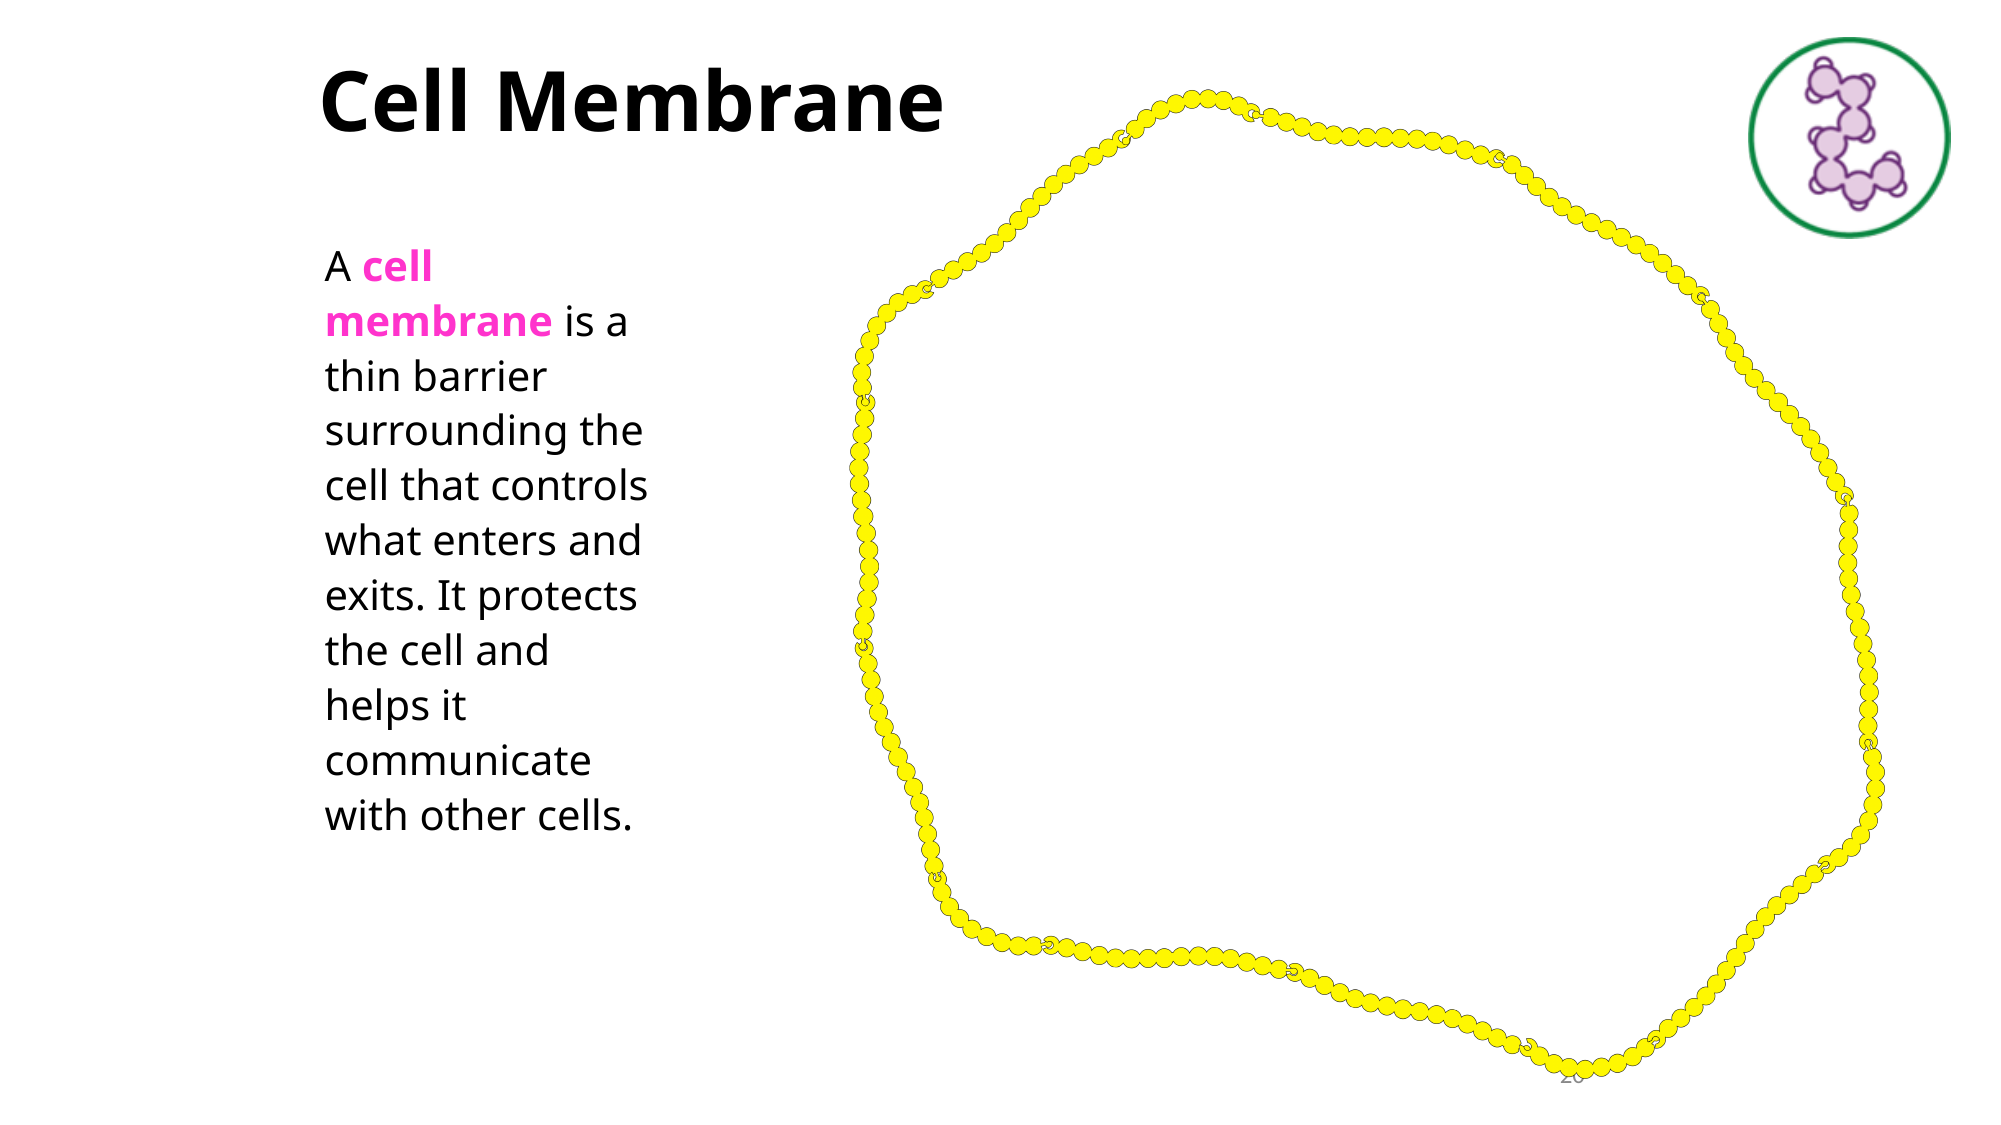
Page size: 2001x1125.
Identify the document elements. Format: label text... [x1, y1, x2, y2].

picture [826, 80, 1908, 1079]
text_box Cell Membrane [1084, 128, 1513, 187]
slide_number 20 [1544, 1043, 1990, 1104]
text_box Cell Membrane [303, 22, 1697, 187]
text_box A cell membrane is a thin barrier surrounding the cell that controls what enters and exits. It protects the cell and helps it communicate with other cells. [309, 226, 781, 739]
picture [1748, 37, 1951, 239]
